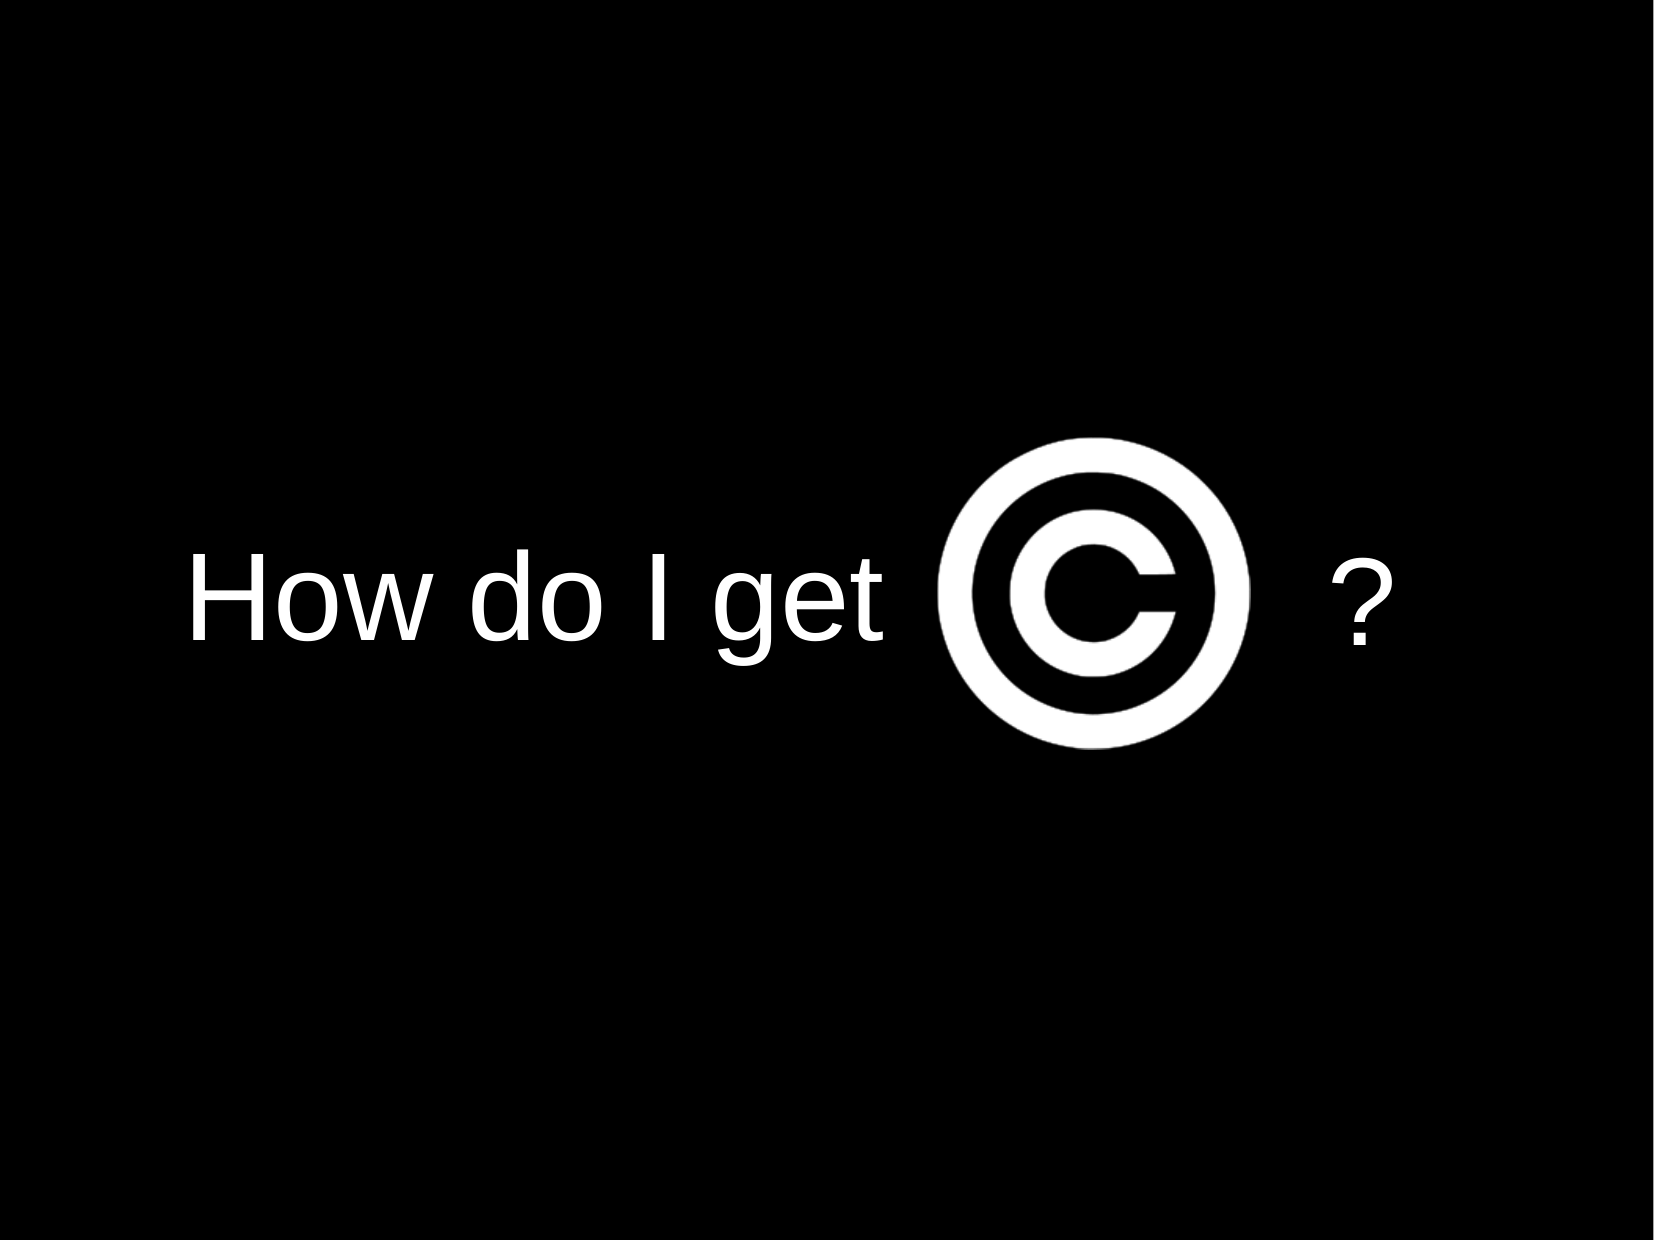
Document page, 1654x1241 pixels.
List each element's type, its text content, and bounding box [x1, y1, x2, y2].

text_box How do I get [168, 520, 901, 675]
text_box ? [1312, 524, 1413, 717]
picture [937, 437, 1251, 750]
